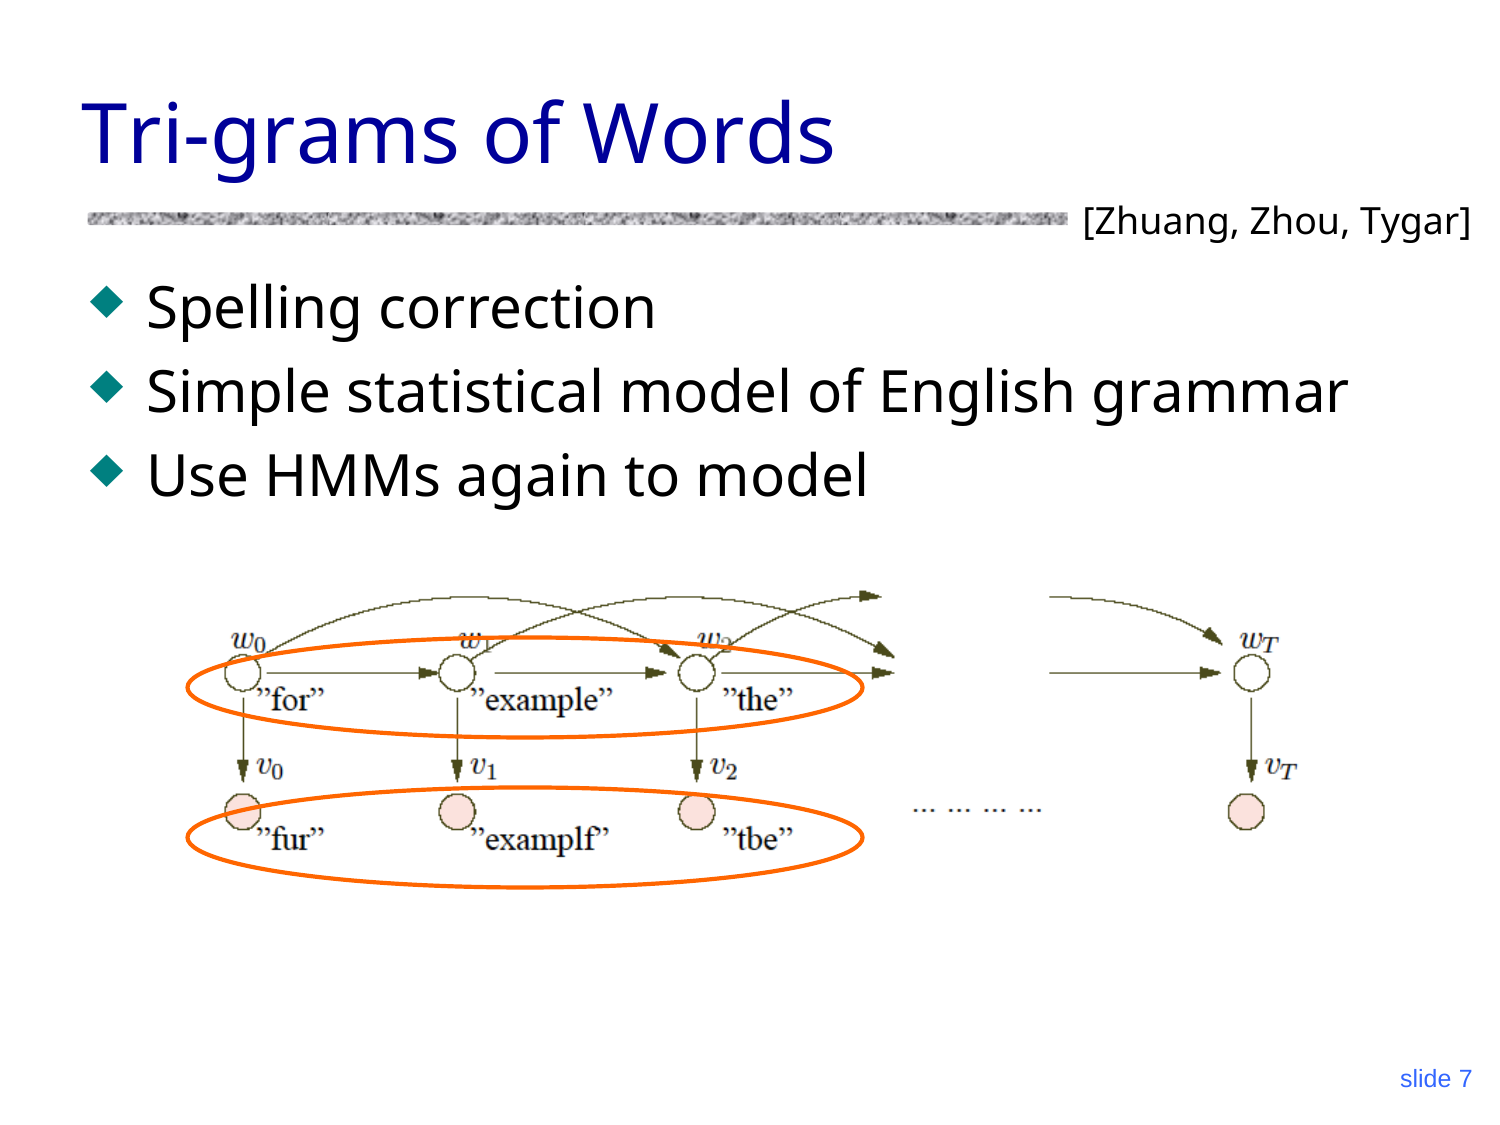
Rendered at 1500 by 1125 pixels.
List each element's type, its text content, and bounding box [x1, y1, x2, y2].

text_box [Zhuang, Zhou, Tygar] [1067, 189, 1487, 250]
picture [87, 212, 1067, 226]
picture [212, 588, 1300, 860]
text_box slide <number> [1174, 1025, 1488, 1101]
title Tri-grams of Words [66, 37, 1342, 188]
picture [212, 790, 860, 860]
picture [212, 640, 860, 735]
list Spelling correction Simple statistical model of English grammar Use HMMs again to model [74, 262, 1417, 994]
